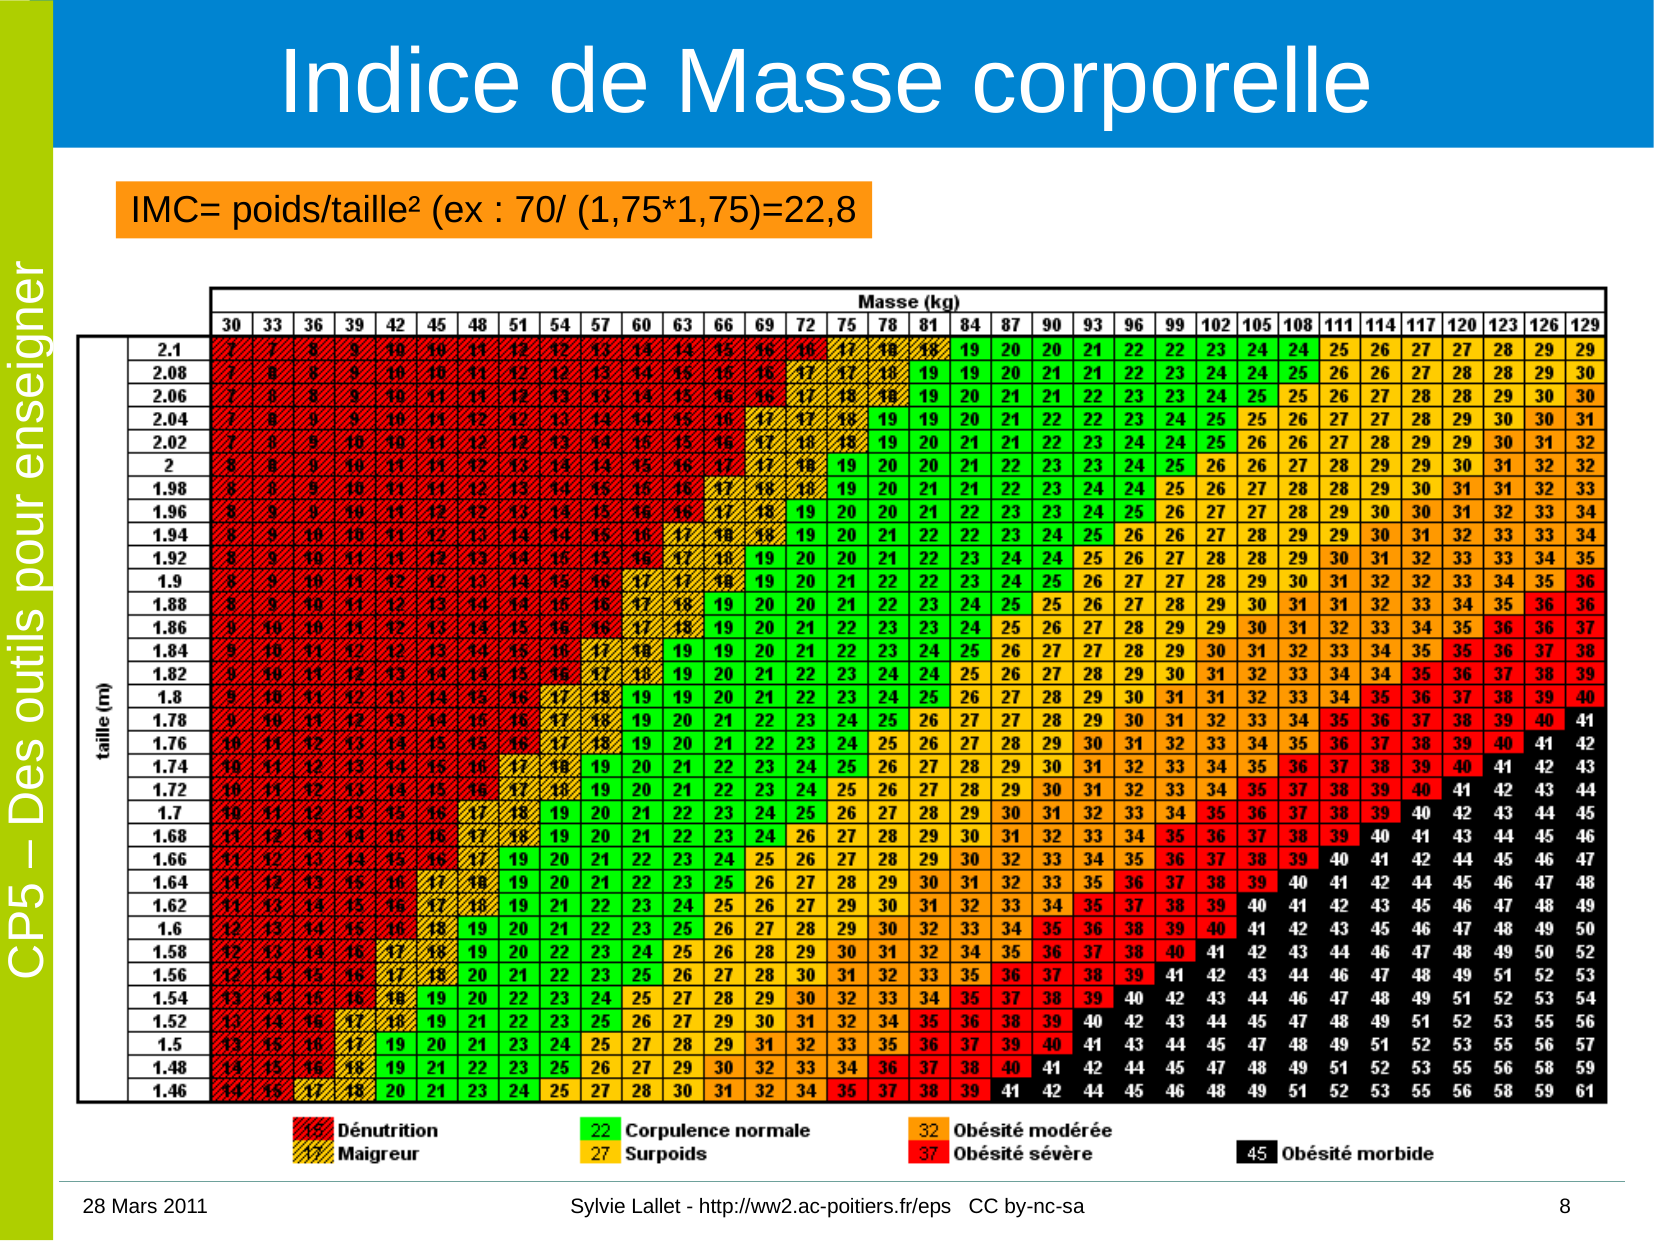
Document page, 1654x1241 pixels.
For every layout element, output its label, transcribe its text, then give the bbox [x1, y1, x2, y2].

picture [70, 282, 1611, 1167]
title Indice de Masse corporelle [82, 21, 1571, 141]
text_box IMC= poids/taille² (ex : 70/ (1,75*1,75)=22,8 [115, 181, 872, 239]
